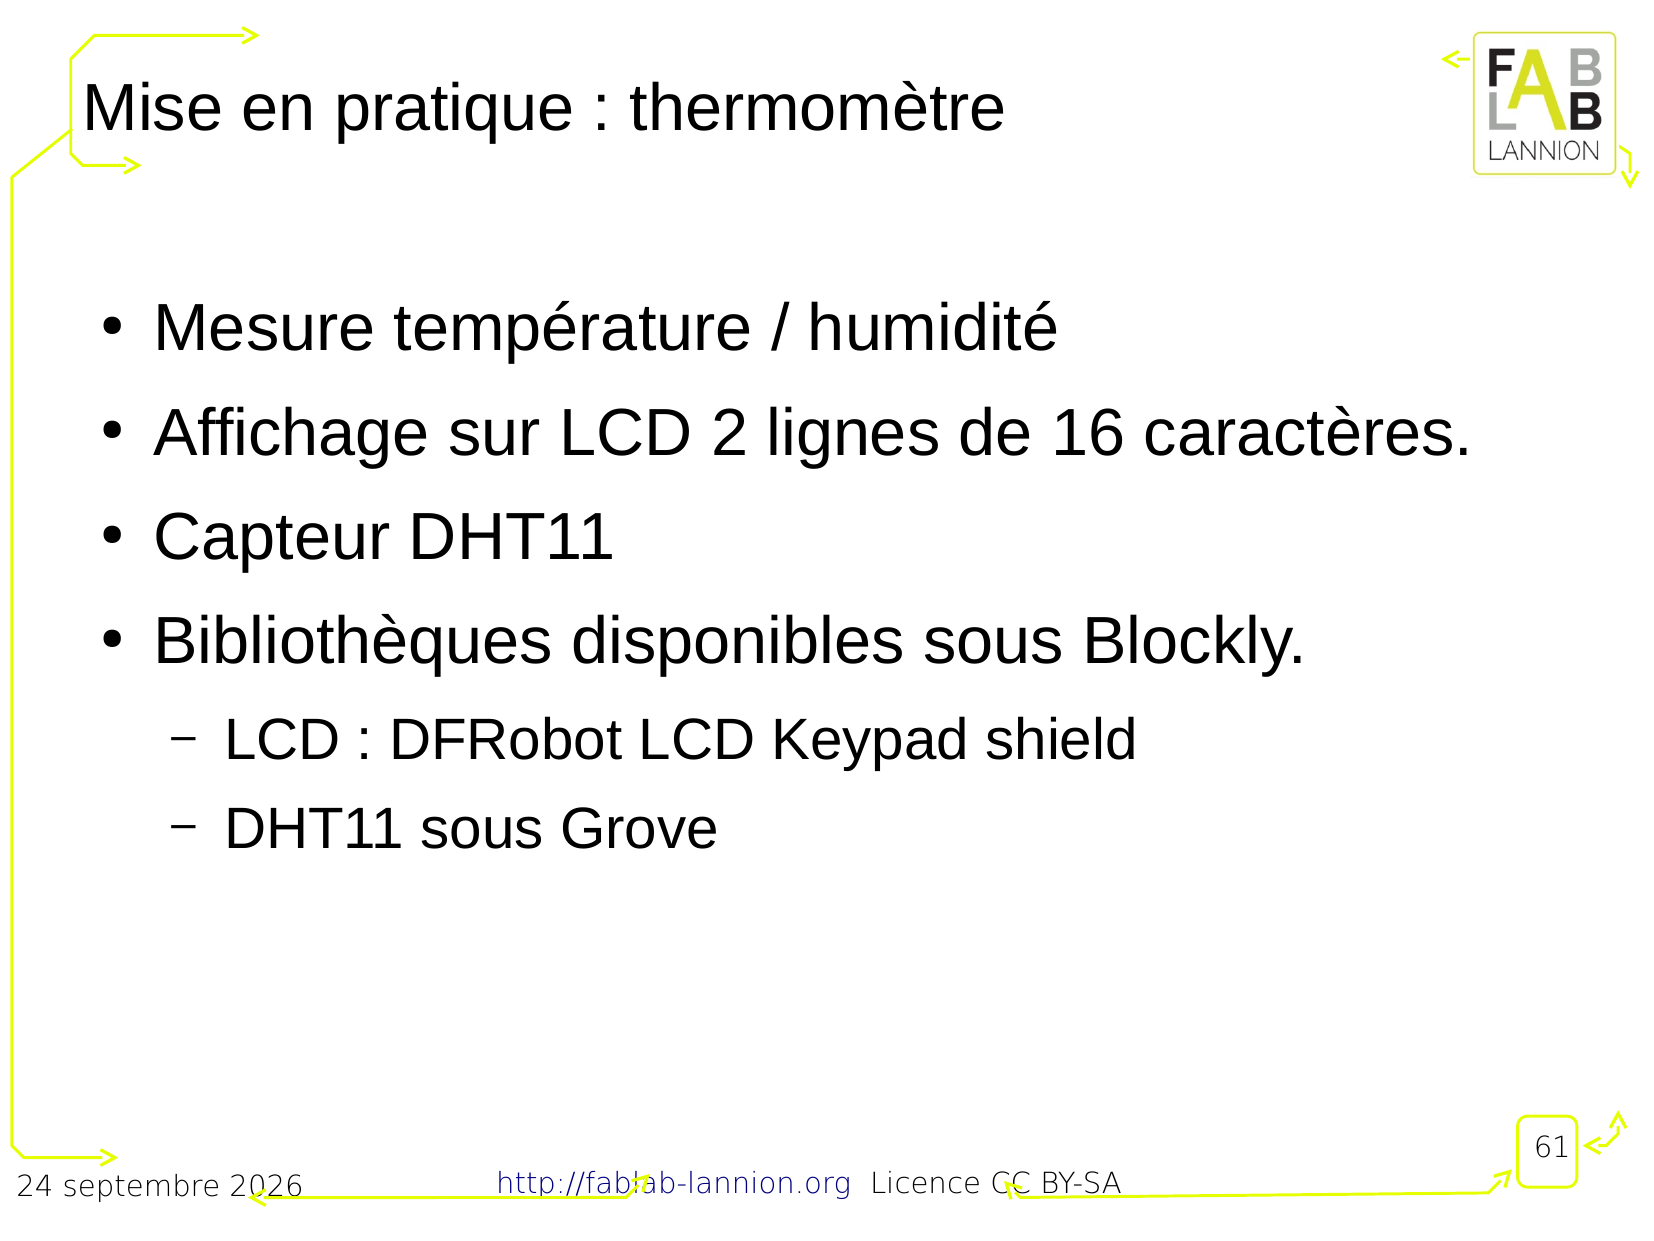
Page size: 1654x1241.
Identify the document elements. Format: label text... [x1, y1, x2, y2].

title Mise en pratique : thermomètre [82, 49, 1441, 166]
list Mesure température / humidité Affichage sur LCD 2 lignes de 16 caractères. Capteur DHT11 Bibliothèques disponibles sous Blockly. LCD : DFRobot LCD Keypad shield DHT11 sous Grove [82, 290, 1571, 1010]
picture [1470, 29, 1619, 178]
